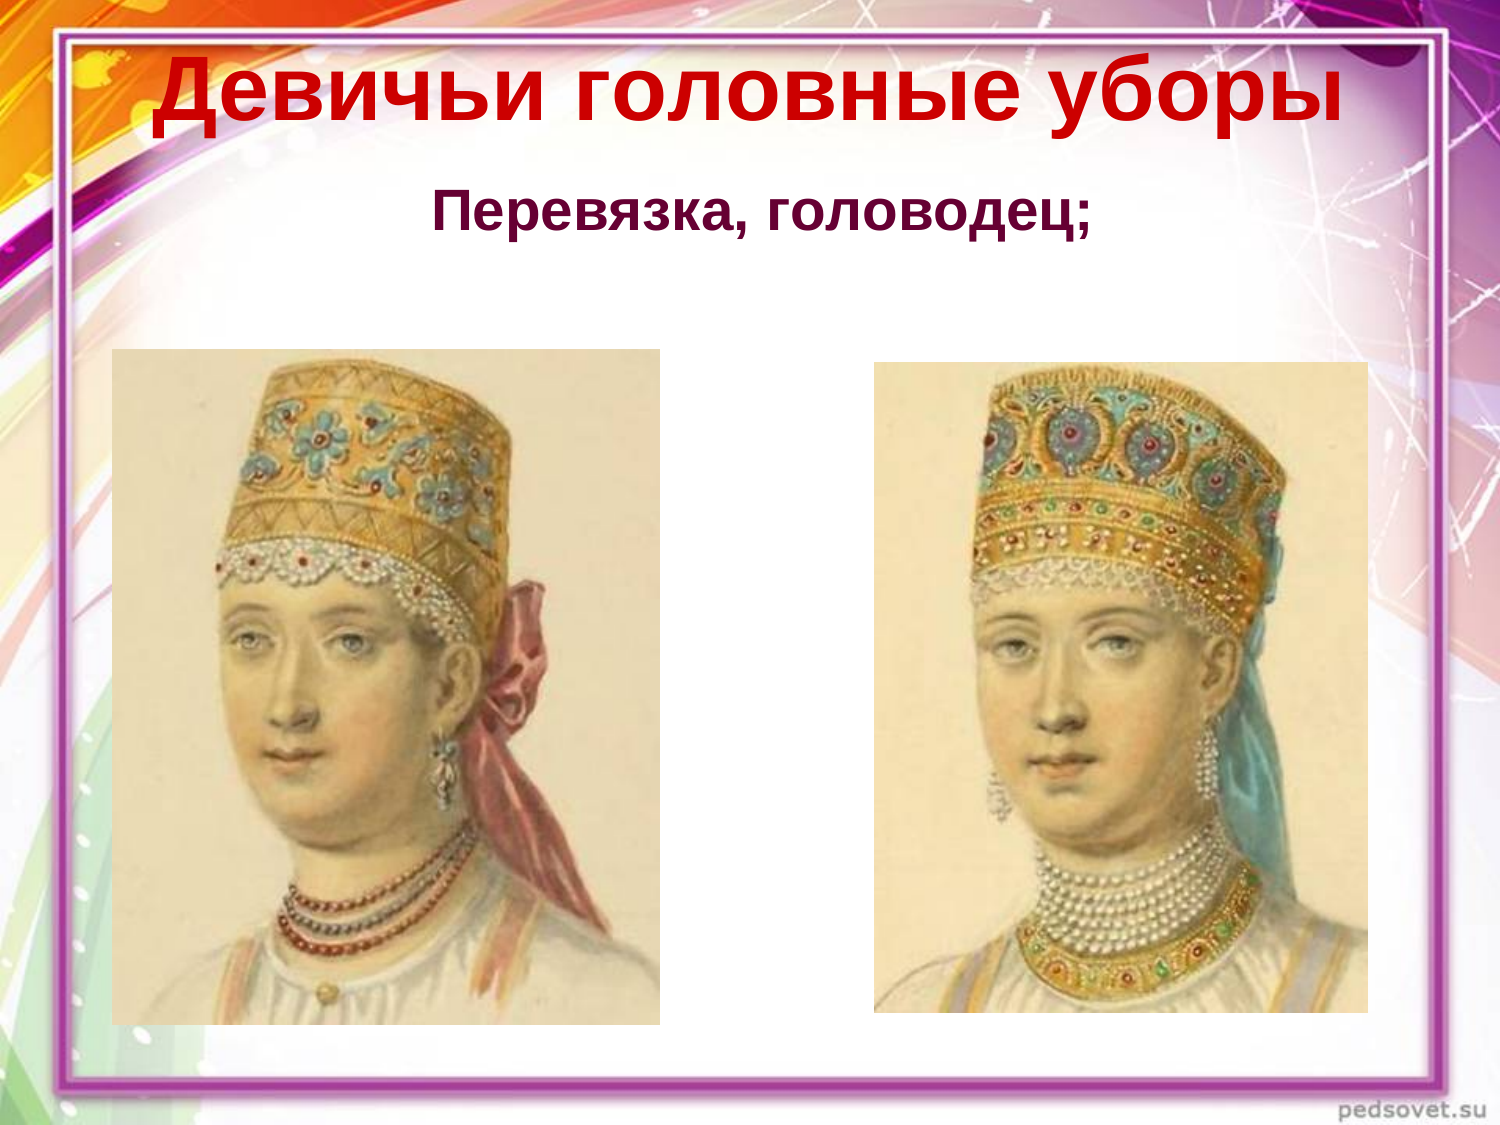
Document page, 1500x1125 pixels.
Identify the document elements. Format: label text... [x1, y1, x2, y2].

title Девичьи головные уборы Перевязка, головодец; [75, 45, 1426, 233]
picture [0, 0, 1500, 1125]
